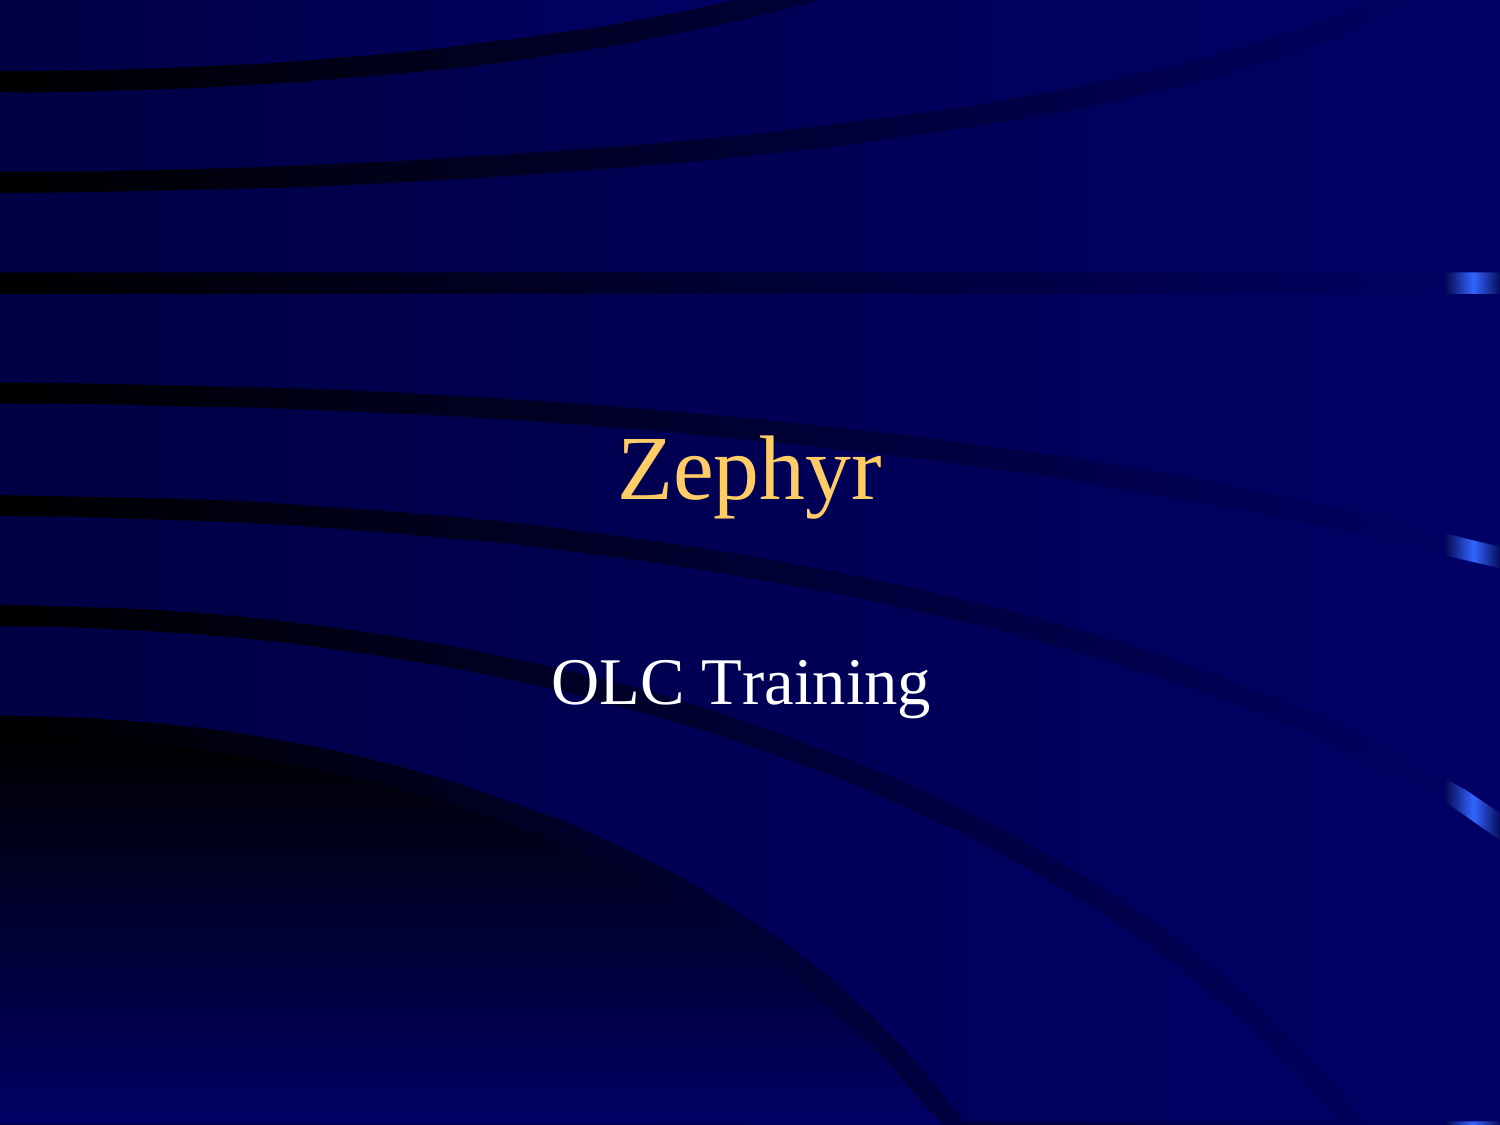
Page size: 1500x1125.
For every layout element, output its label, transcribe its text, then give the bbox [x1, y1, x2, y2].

subtitle OLC Training [225, 637, 1276, 926]
title Zephyr [112, 374, 1388, 563]
